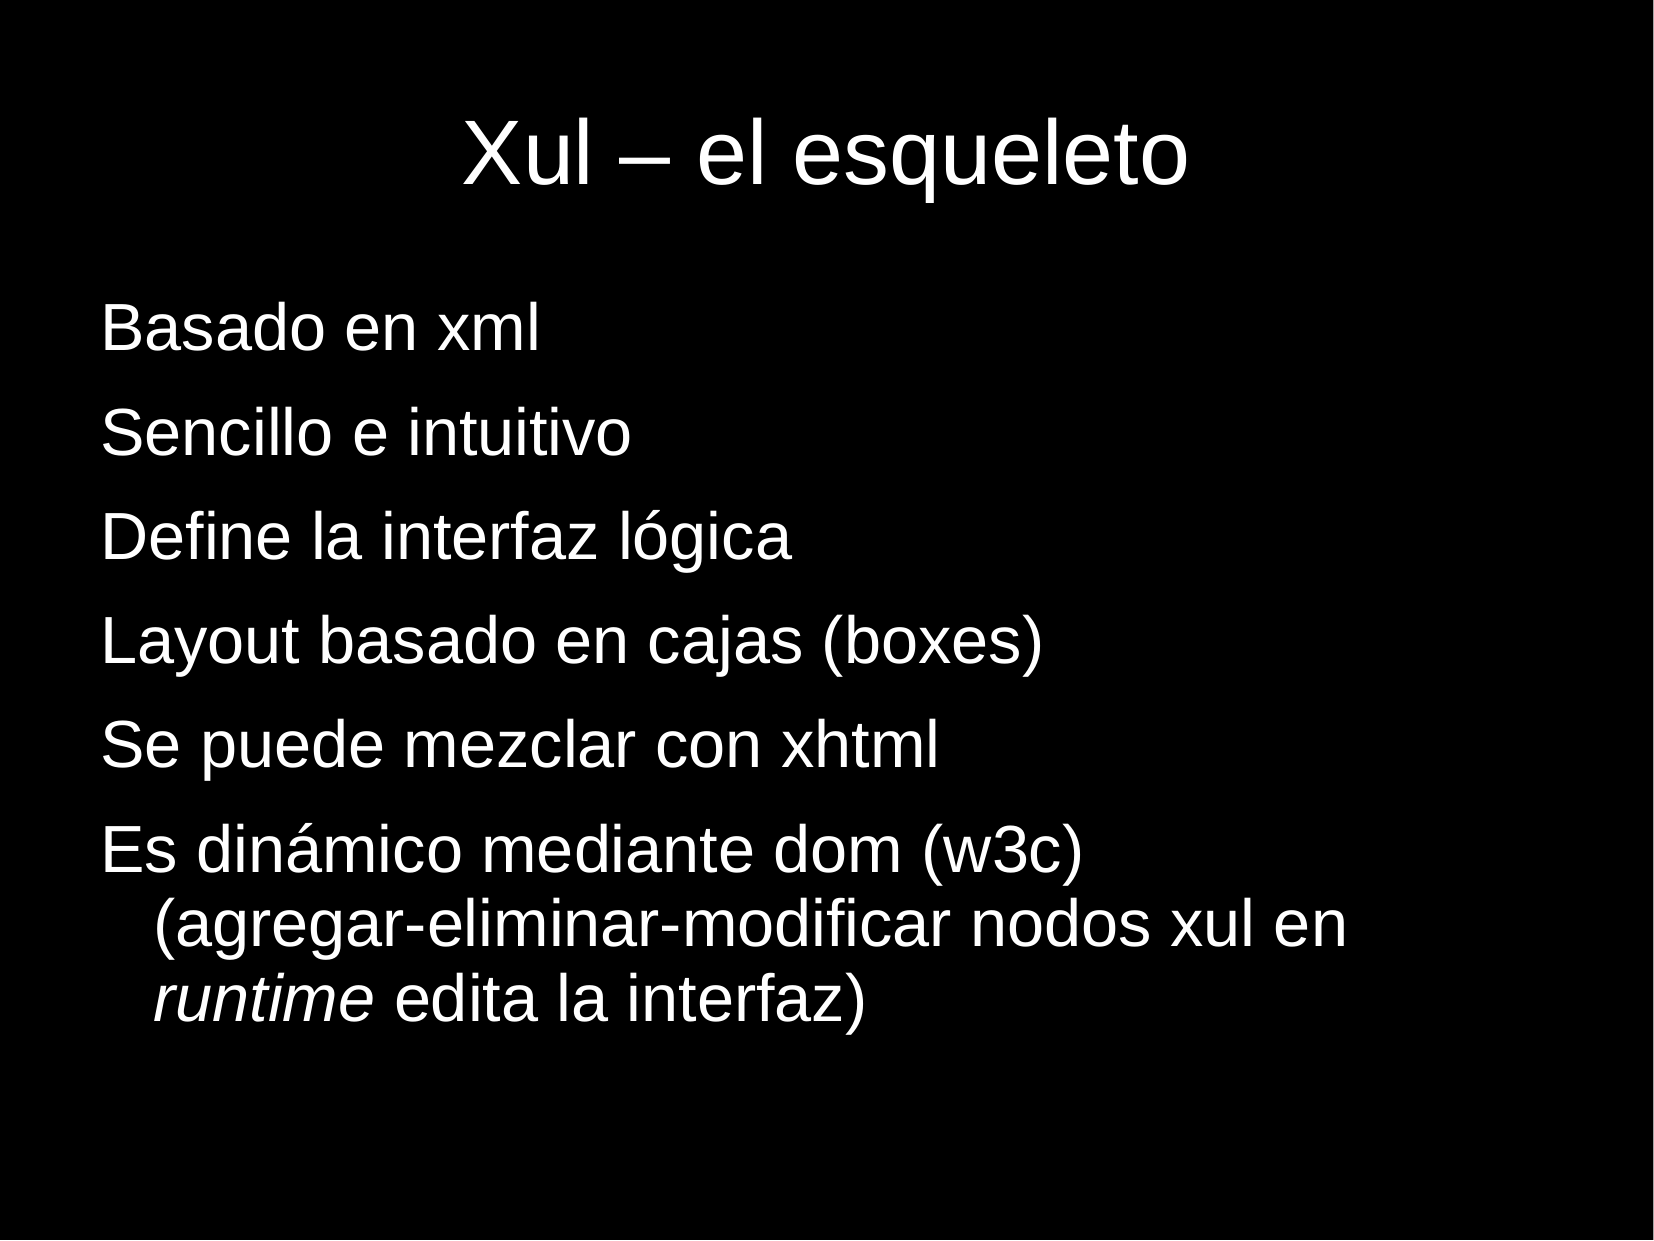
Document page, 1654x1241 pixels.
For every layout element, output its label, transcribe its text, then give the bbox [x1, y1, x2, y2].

title Xul – el esqueleto [82, 49, 1571, 257]
list Basado en xml Sencillo e intuitivo Define la interfaz lógica Layout basado en cajas (boxes) Se puede mezclar con xhtml Es dinámico mediante dom (w3c) (agregar-eliminar-modificar nodos xul en runtime edita la interfaz) [82, 290, 1571, 1109]
